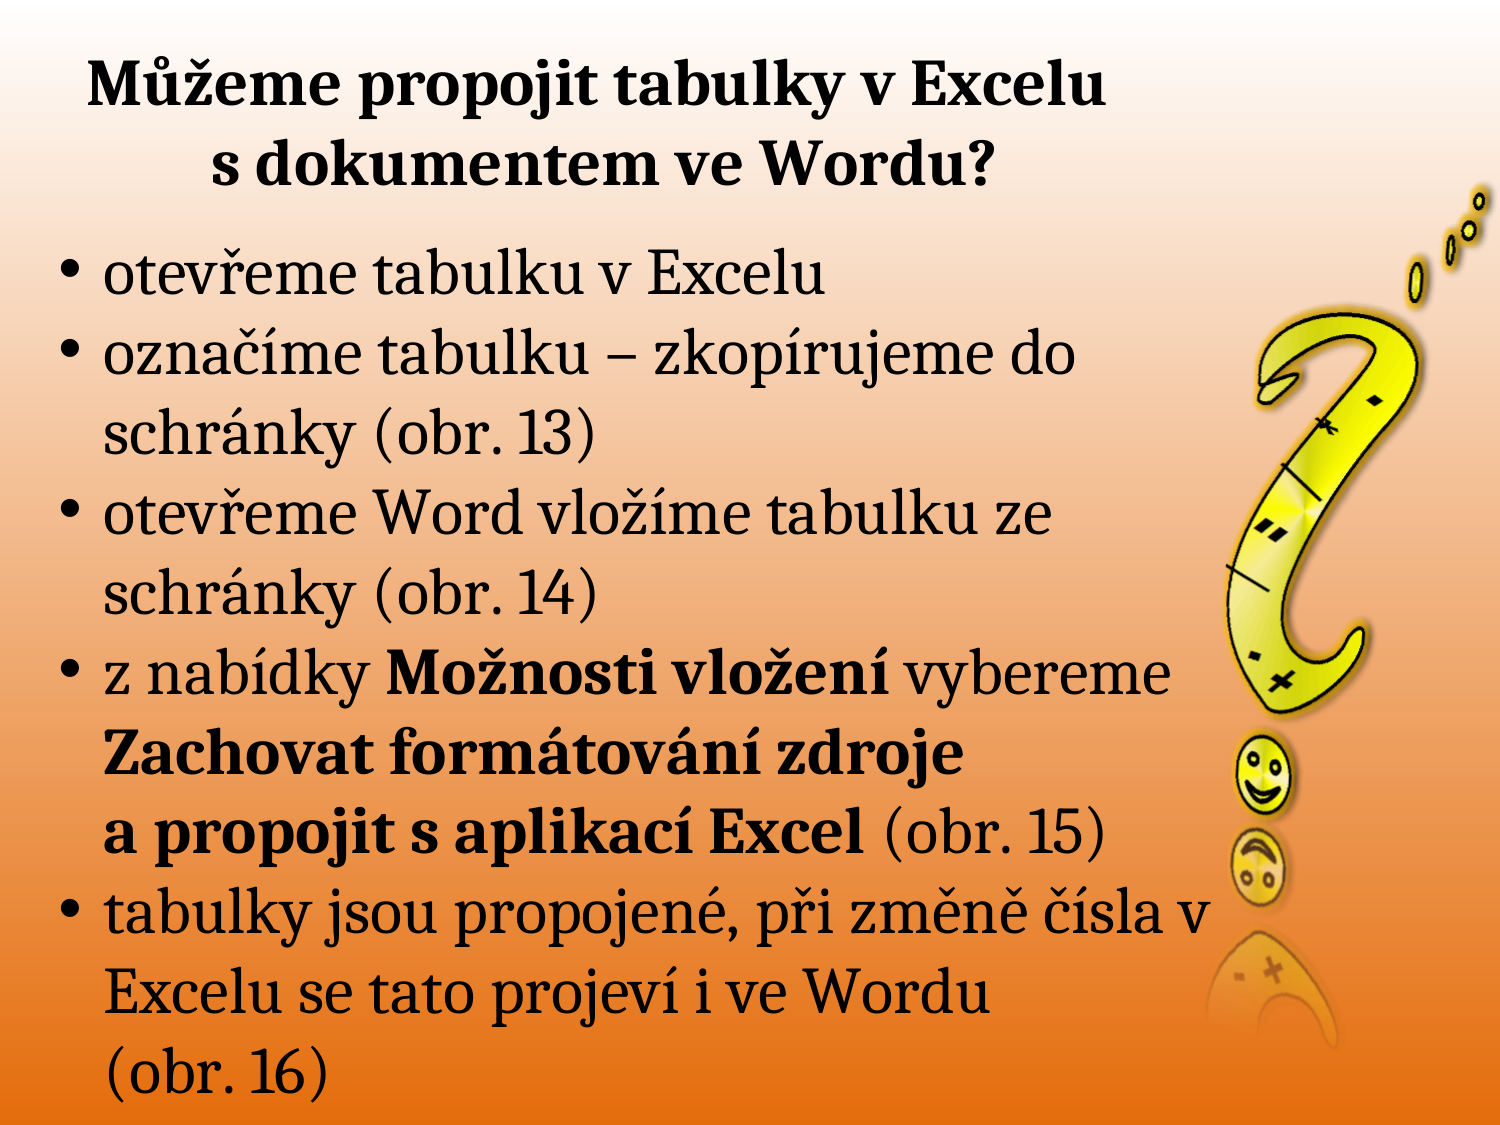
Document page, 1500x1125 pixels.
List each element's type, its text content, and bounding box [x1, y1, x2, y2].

text_box Můžeme propojit tabulky v Excelu s dokumentem ve Wordu? [0, 30, 1211, 207]
picture [1171, 160, 1500, 1125]
text_box otevřeme tabulku v Excelu označíme tabulku – zkopírujeme do schránky (obr. 13) otevřeme Word vložíme tabulku ze schránky (obr. 14) z nabídky Možnosti vložení vybereme Zachovat formátování zdroje a propojit s aplikací Excel (obr. 15) tabulky jsou propojené, při změně čísla v Excelu se tato projeví i ve Wordu (obr. 16) [0, 219, 1247, 1125]
